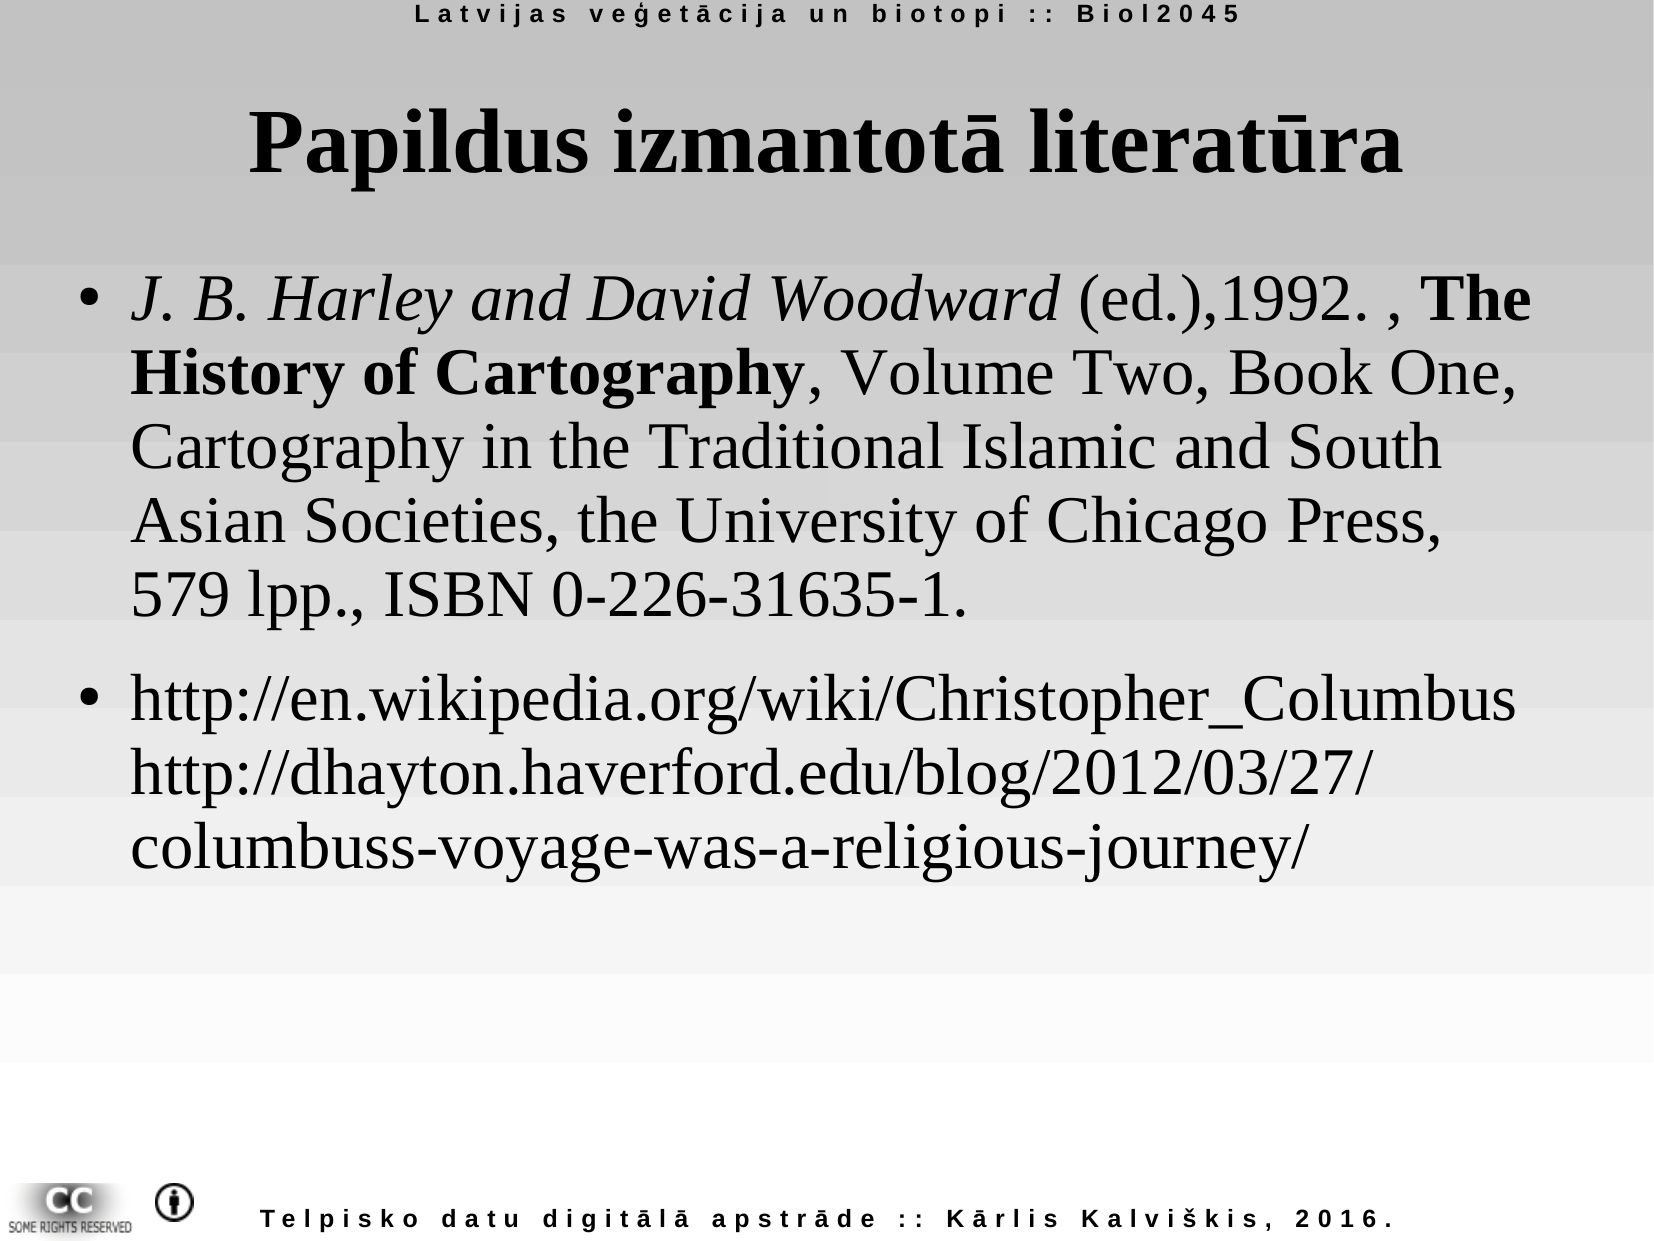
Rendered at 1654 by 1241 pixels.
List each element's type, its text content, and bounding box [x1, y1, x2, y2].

title Papildus izmantotā literatūra [59, 37, 1596, 246]
list J. B. Harley and David Woodward (ed.),1992. , The History of Cartography, Volume Two, Book One, Cartography in the Traditional Islamic and South Asian Societies, the University of Chicago Press, 579 lpp., ISBN 0-226-31635-1. http://en.wikipedia.org/wiki/Christopher_Columbus http://dhayton.haverford.edu/blog/2012/03/27/columbuss-voyage-was-a-religious-journey/ [59, 261, 1596, 981]
picture [0, 0, 1654, 1241]
